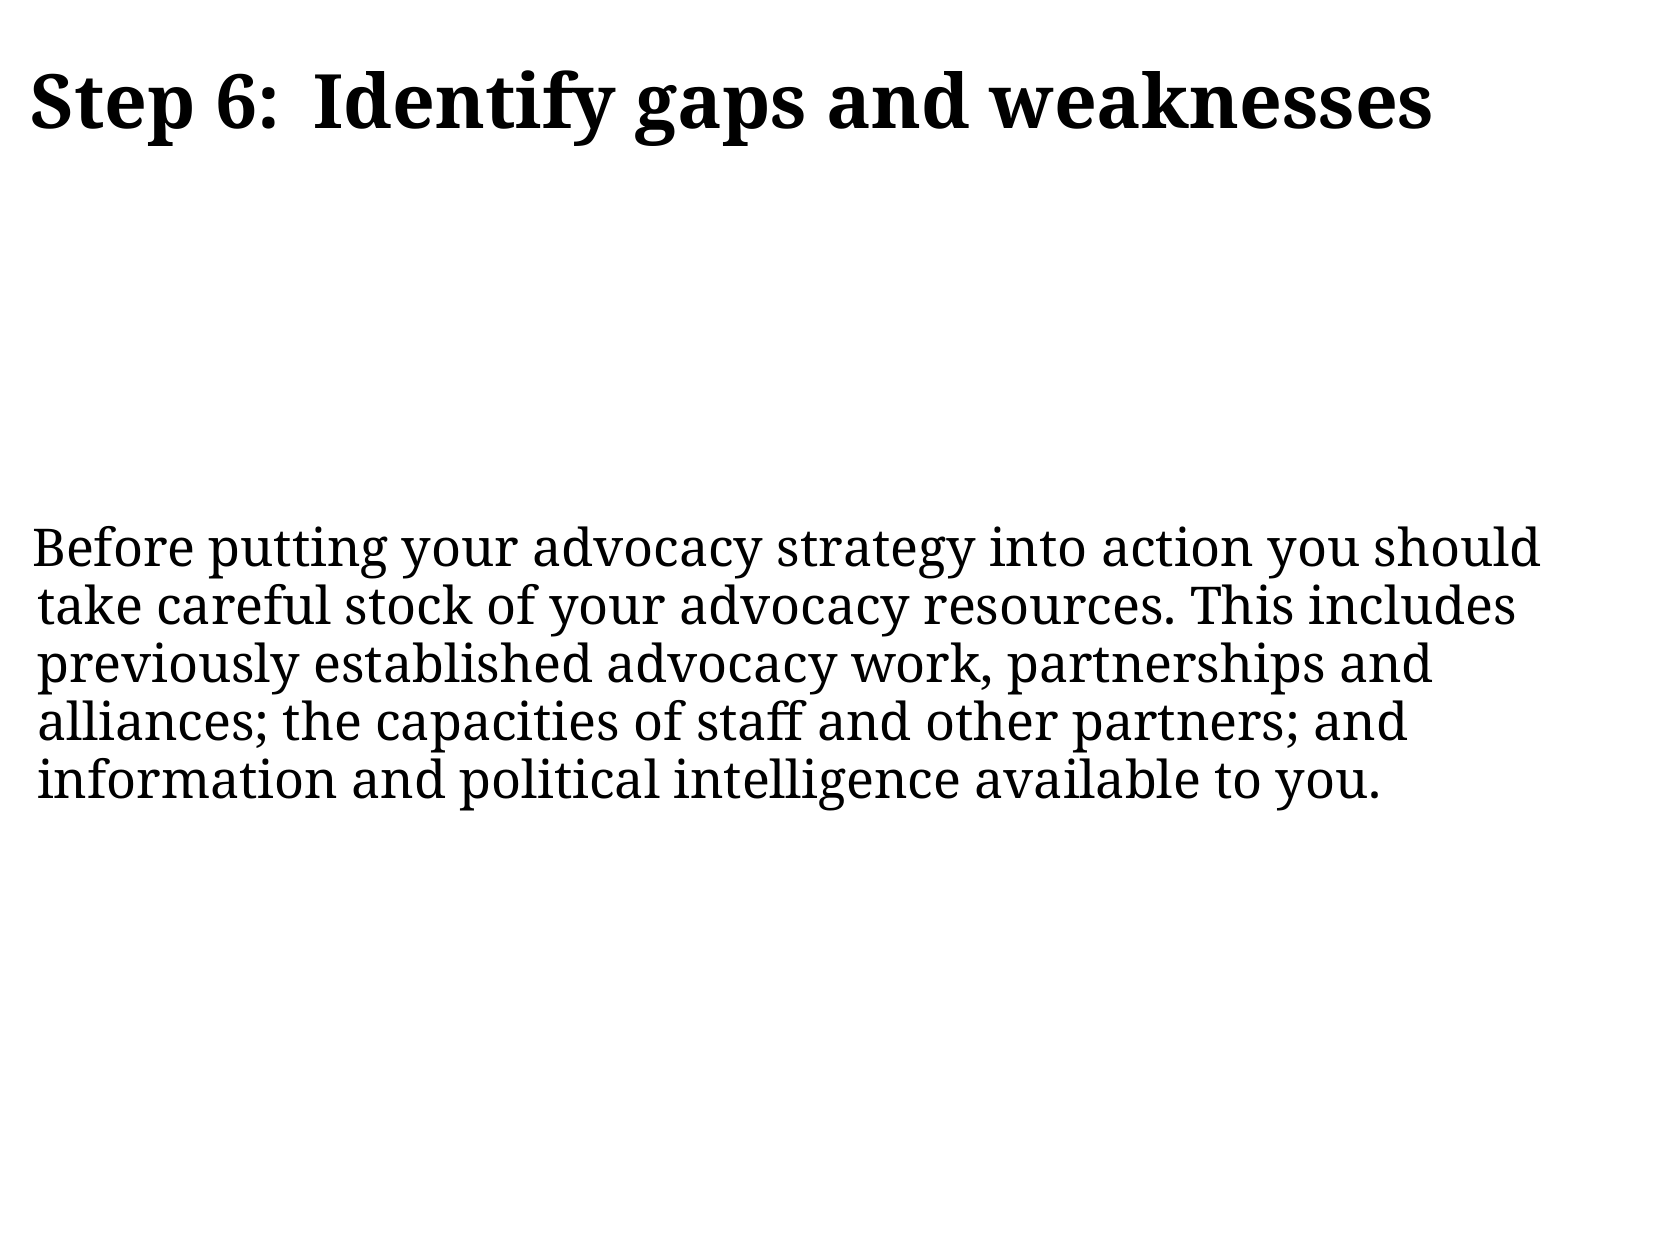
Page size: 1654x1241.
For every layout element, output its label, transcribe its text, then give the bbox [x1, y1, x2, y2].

text_box Before putting your advocacy strategy into action you should take careful stock of your advocacy resources. This includes previously established advocacy work, partnerships and alliances; the capacities of staff and other partners; and information and political intelligence available to you. [30, 367, 1625, 964]
title Step 6: Identify gaps and weaknesses [30, 0, 1519, 208]
